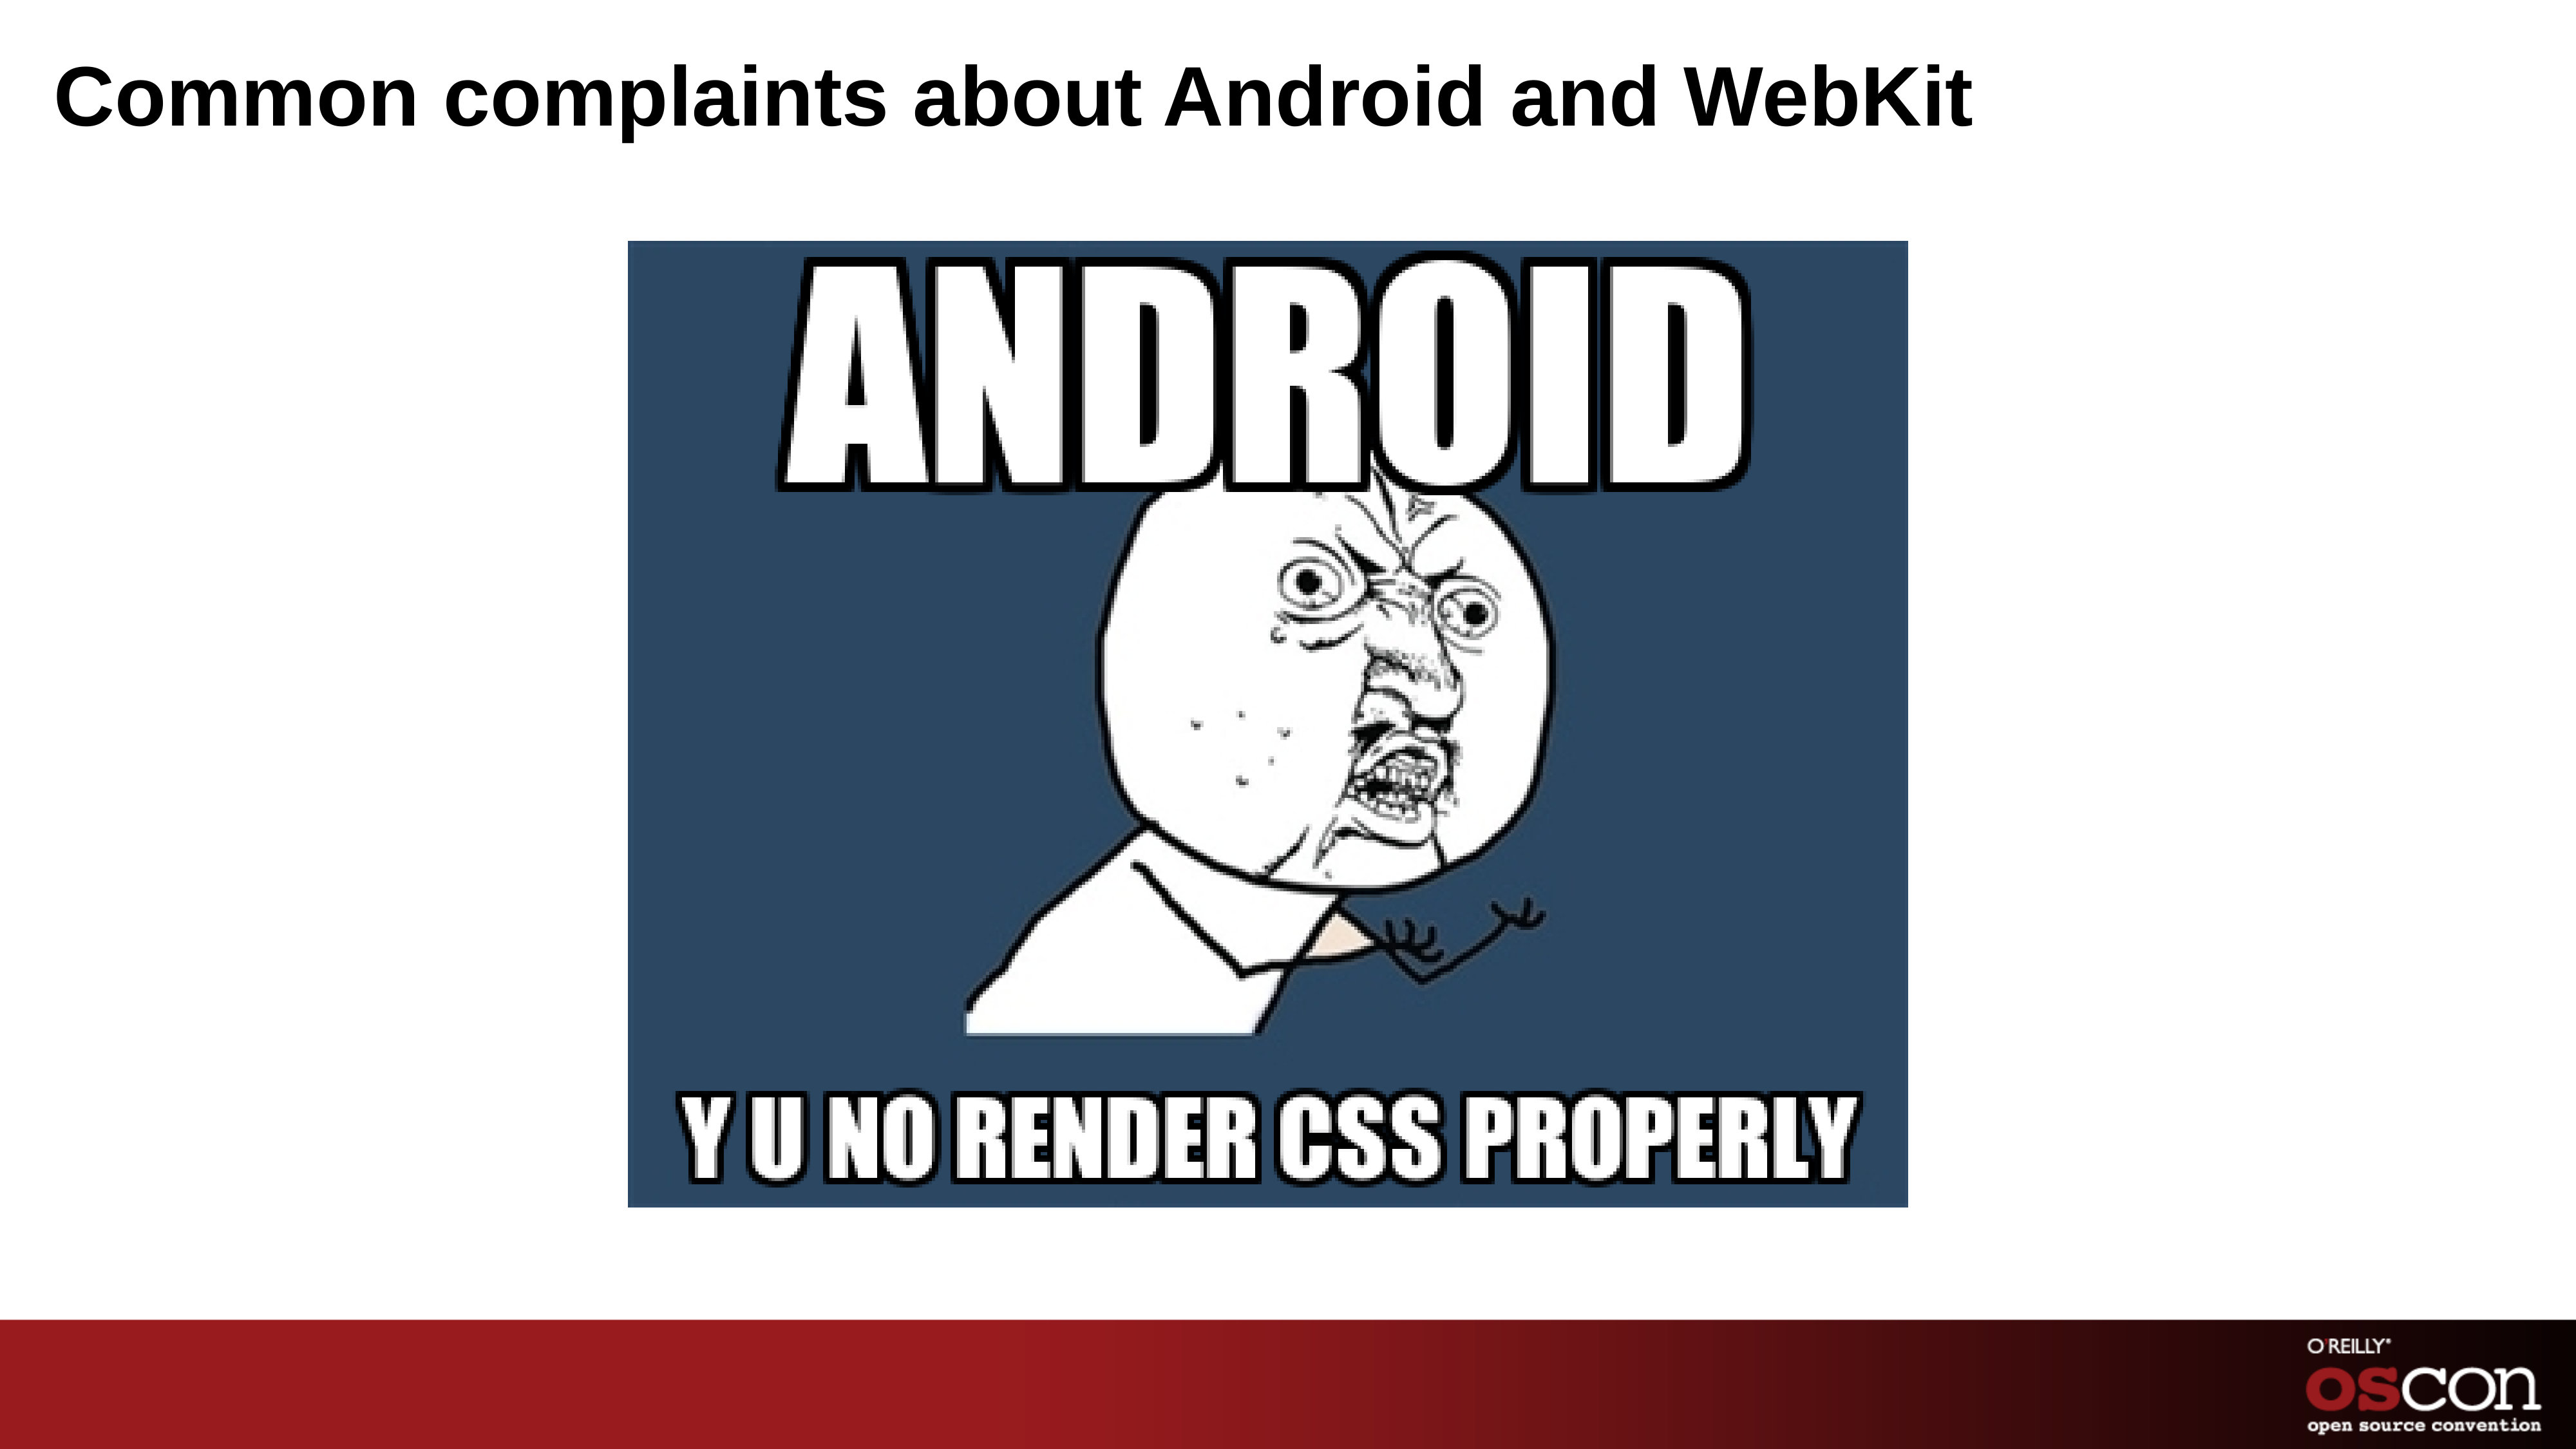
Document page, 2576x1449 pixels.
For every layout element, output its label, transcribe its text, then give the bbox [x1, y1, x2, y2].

picture [0, 0, 2576, 1449]
title Common complaints about Android and WebKit [48, 17, 2514, 167]
